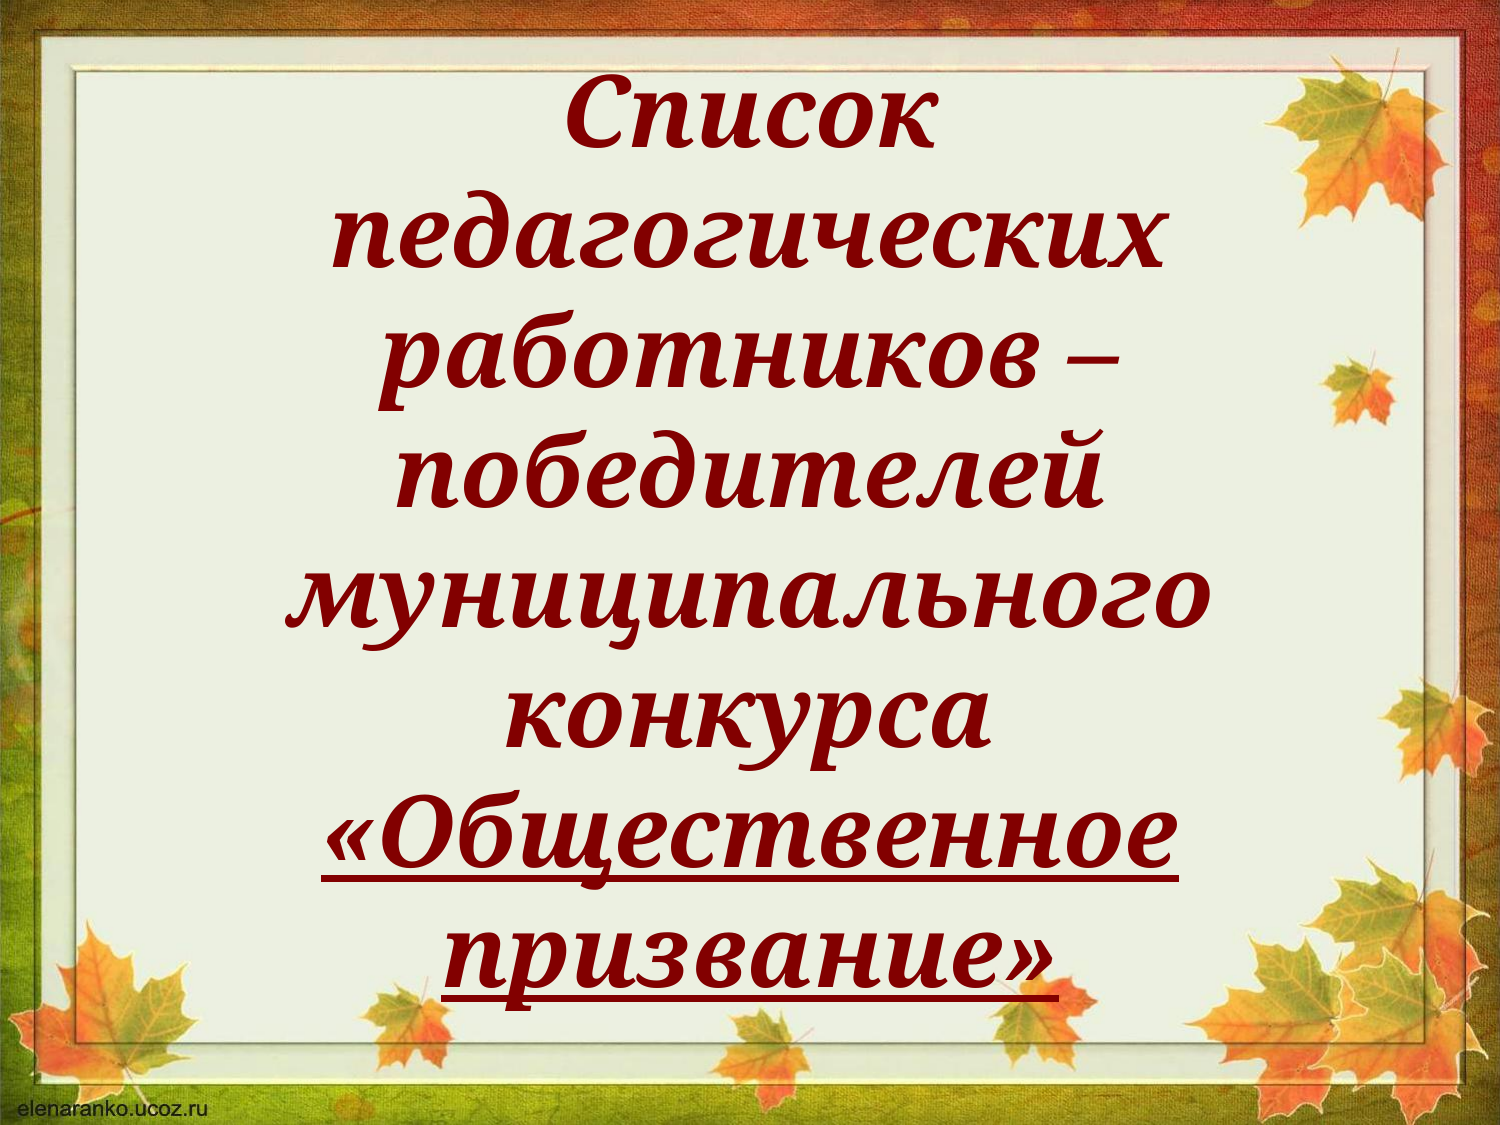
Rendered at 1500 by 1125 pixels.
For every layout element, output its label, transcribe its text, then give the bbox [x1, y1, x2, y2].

title Список педагогических работников – победителей муниципального конкурса «Общественное призвание» [123, 39, 1377, 397]
list [100, 397, 1388, 1024]
picture [0, 0, 1500, 1125]
